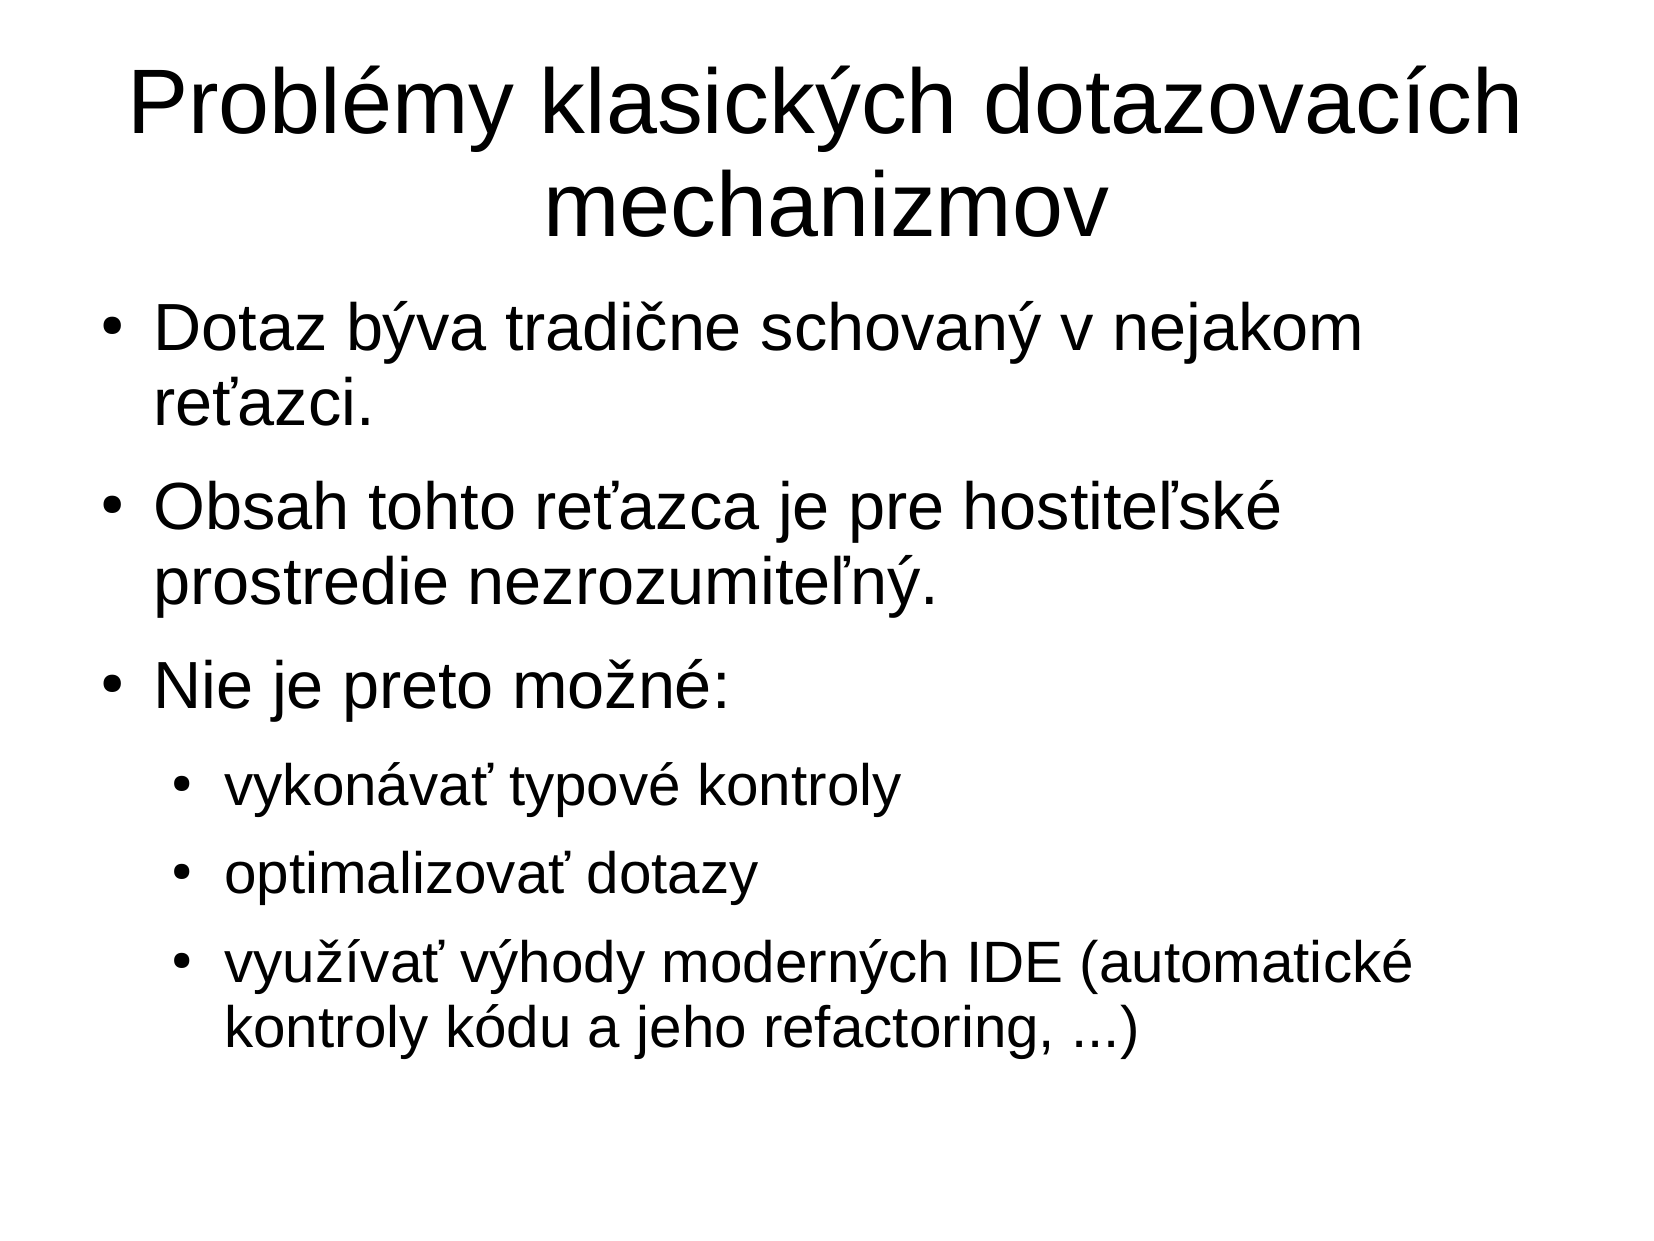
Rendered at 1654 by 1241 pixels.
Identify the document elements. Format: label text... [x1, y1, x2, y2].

list Dotaz býva tradične schovaný v nejakom reťazci. Obsah tohto reťazca je pre hostiteľské prostredie nezrozumiteľný. Nie je preto možné: vykonávať typové kontroly optimalizovať dotazy využívať výhody moderných IDE (automatické kontroly kódu a jeho refactoring, ...) [82, 290, 1571, 1158]
title Problémy klasických dotazovacích mechanizmov [82, 50, 1571, 256]
